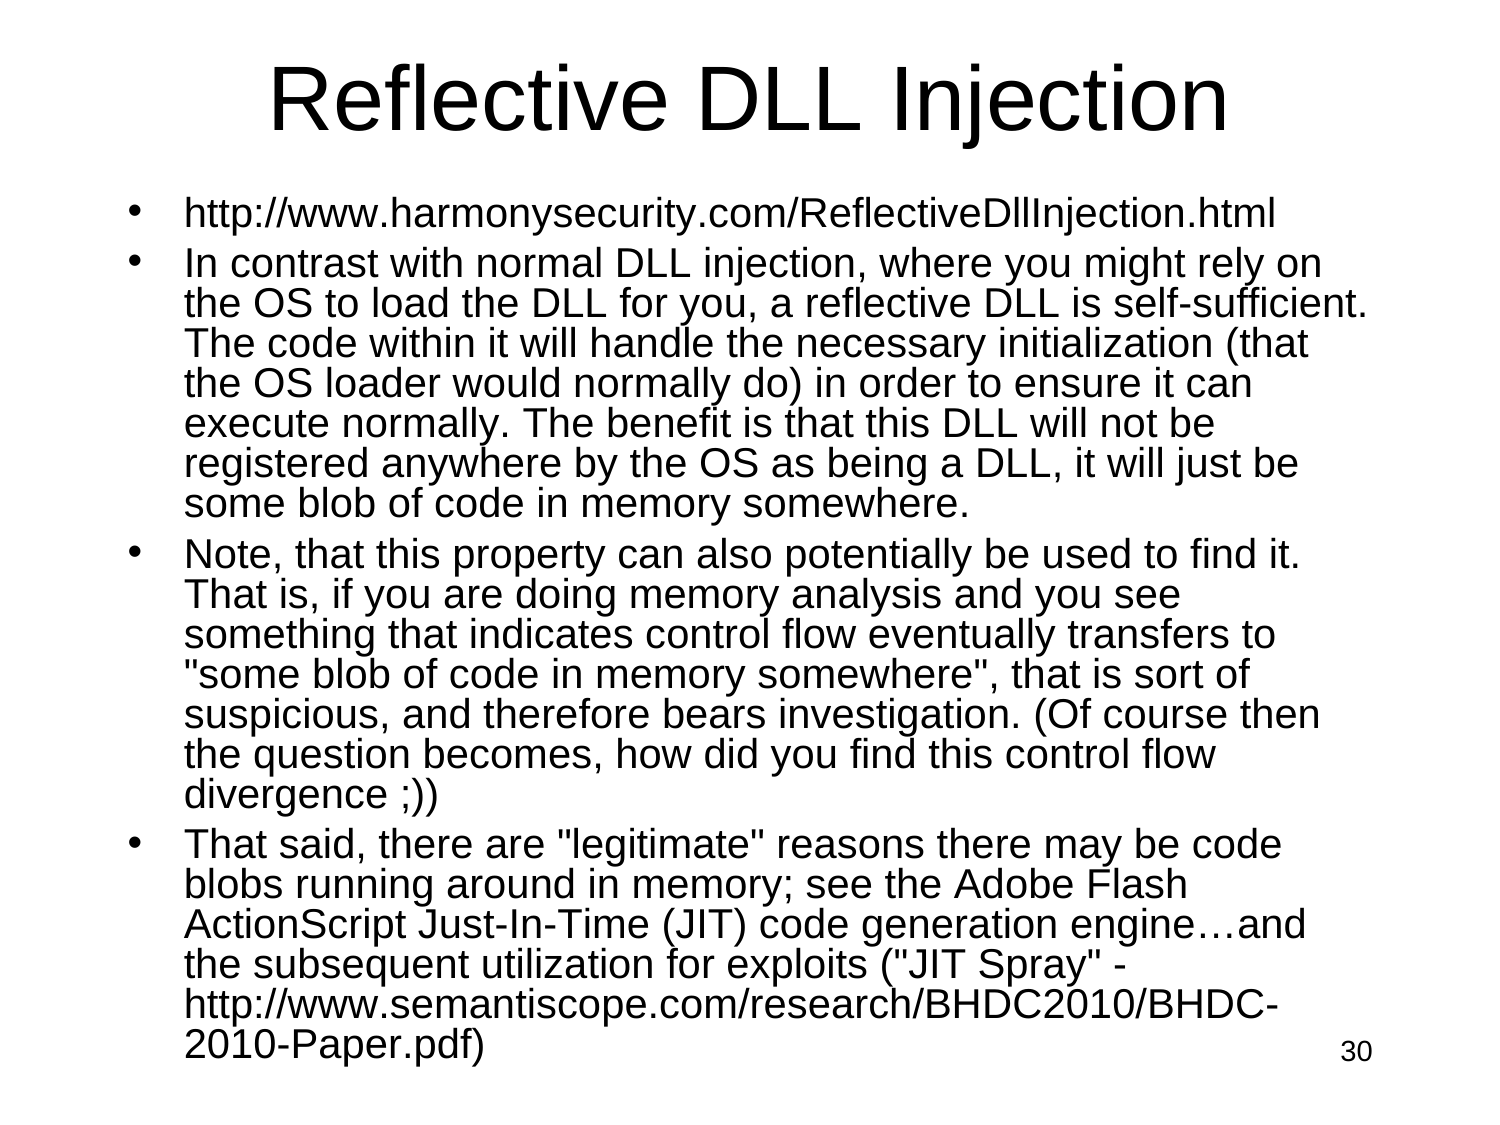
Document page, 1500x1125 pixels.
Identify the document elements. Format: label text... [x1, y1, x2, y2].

text_box <number> [1074, 1025, 1388, 1101]
title Reflective DLL Injection [0, 0, 1500, 188]
list http://www.harmonysecurity.com/ReflectiveDllInjection.html In contrast with normal DLL injection, where you might rely on the OS to load the DLL for you, a reflective DLL is self-sufficient. The code within it will handle the necessary initialization (that the OS loader would normally do) in order to ensure it can execute normally. The benefit is that this DLL will not be registered anywhere by the OS as being a DLL, it will just be some blob of code in memory somewhere. Note, that this property can also potentially be used to find it. That is, if you are doing memory analysis and you see something that indicates control flow eventually transfers to "some blob of code in memory somewhere", that is sort of suspicious, and therefore bears investigation. (Of course then the question becomes, how did you find this control flow divergence ;)) That said, there are "legitimate" reasons there may be code blobs running around in memory; see the Adobe Flash ActionScript Just-In-Time (JIT) code generation engine…and the subsequent utilization for exploits ("JIT Spray" - http://www.semantiscope.com/research/BHDC2010/BHDC-2010-Paper.pdf) [112, 187, 1388, 1088]
